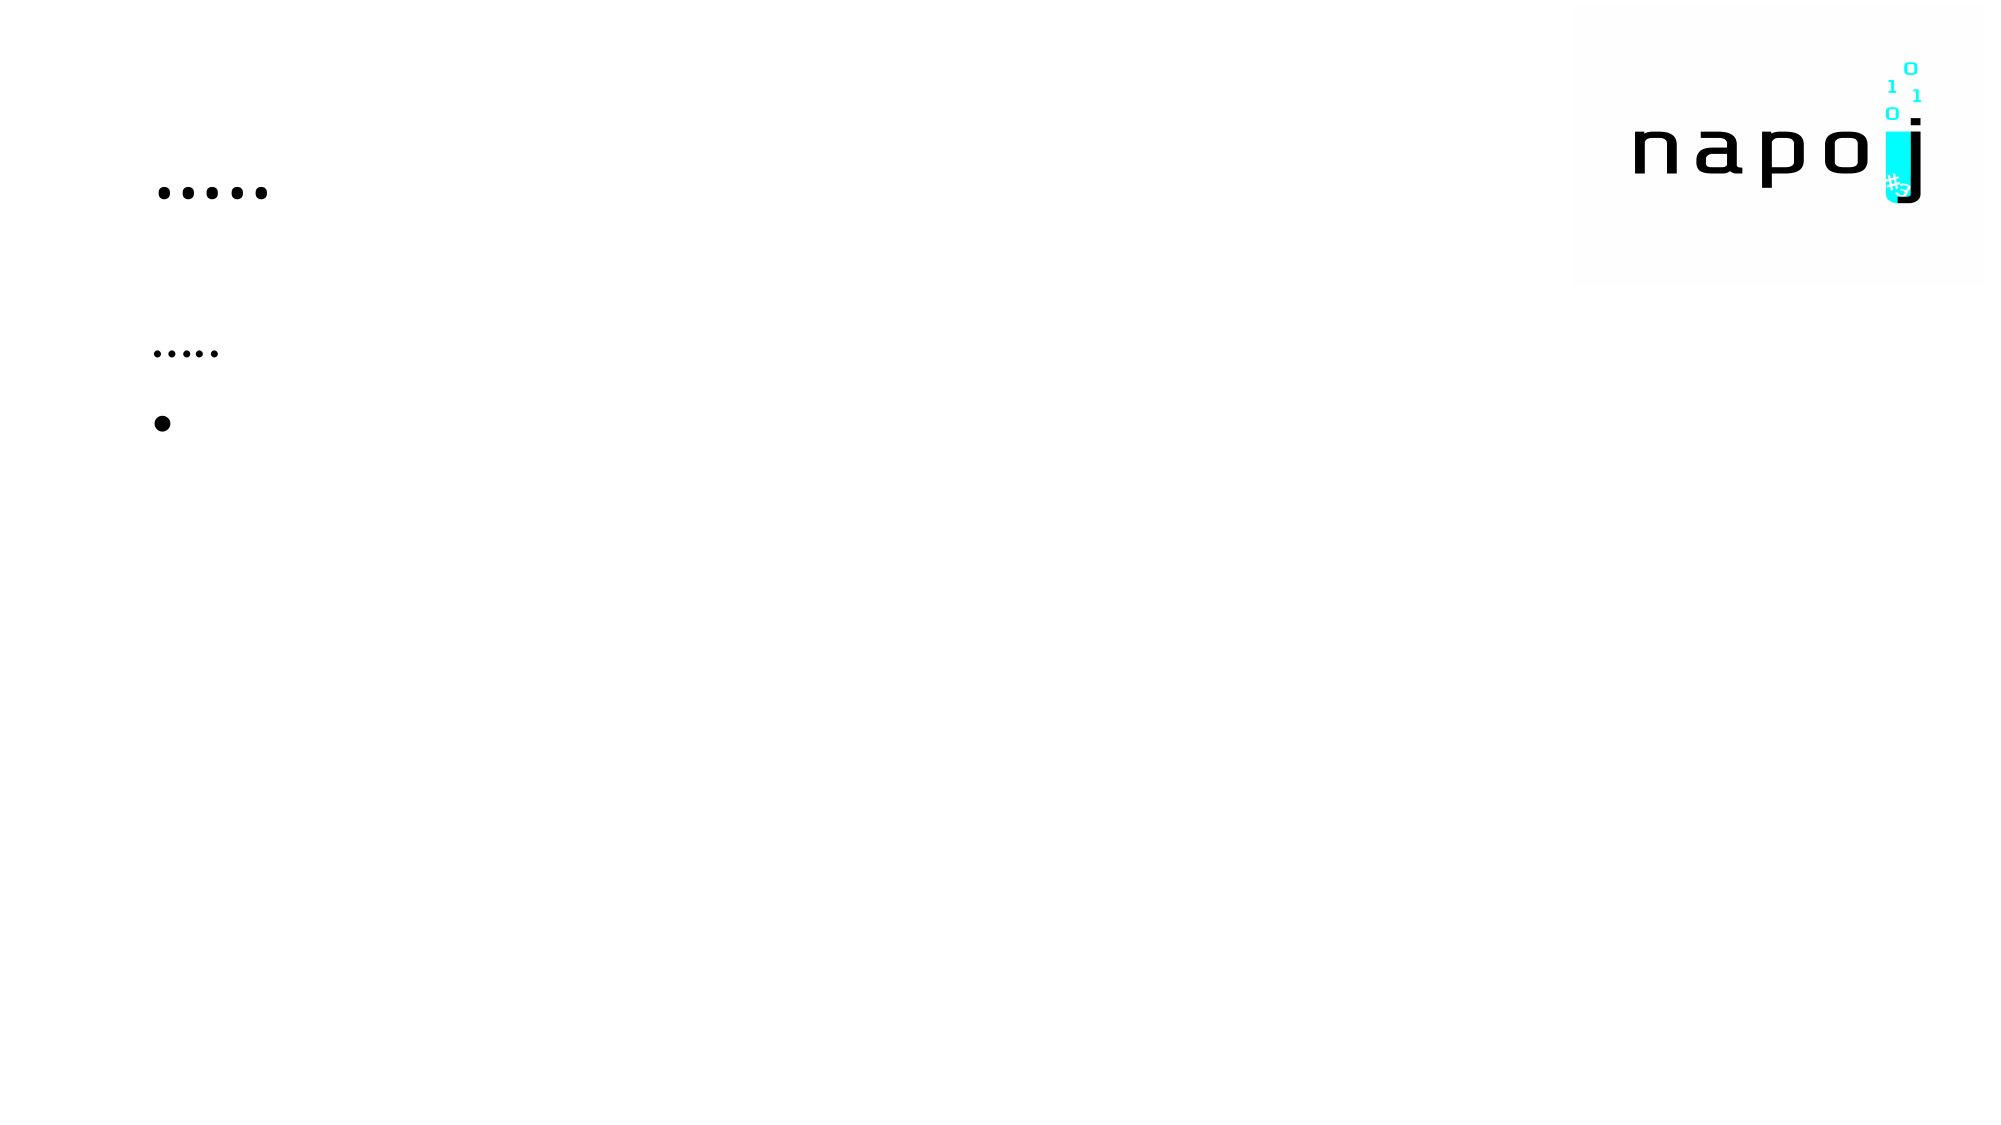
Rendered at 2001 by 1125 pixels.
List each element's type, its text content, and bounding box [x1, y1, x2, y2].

title ….. [137, 59, 1863, 278]
list ….. [137, 299, 1863, 1014]
